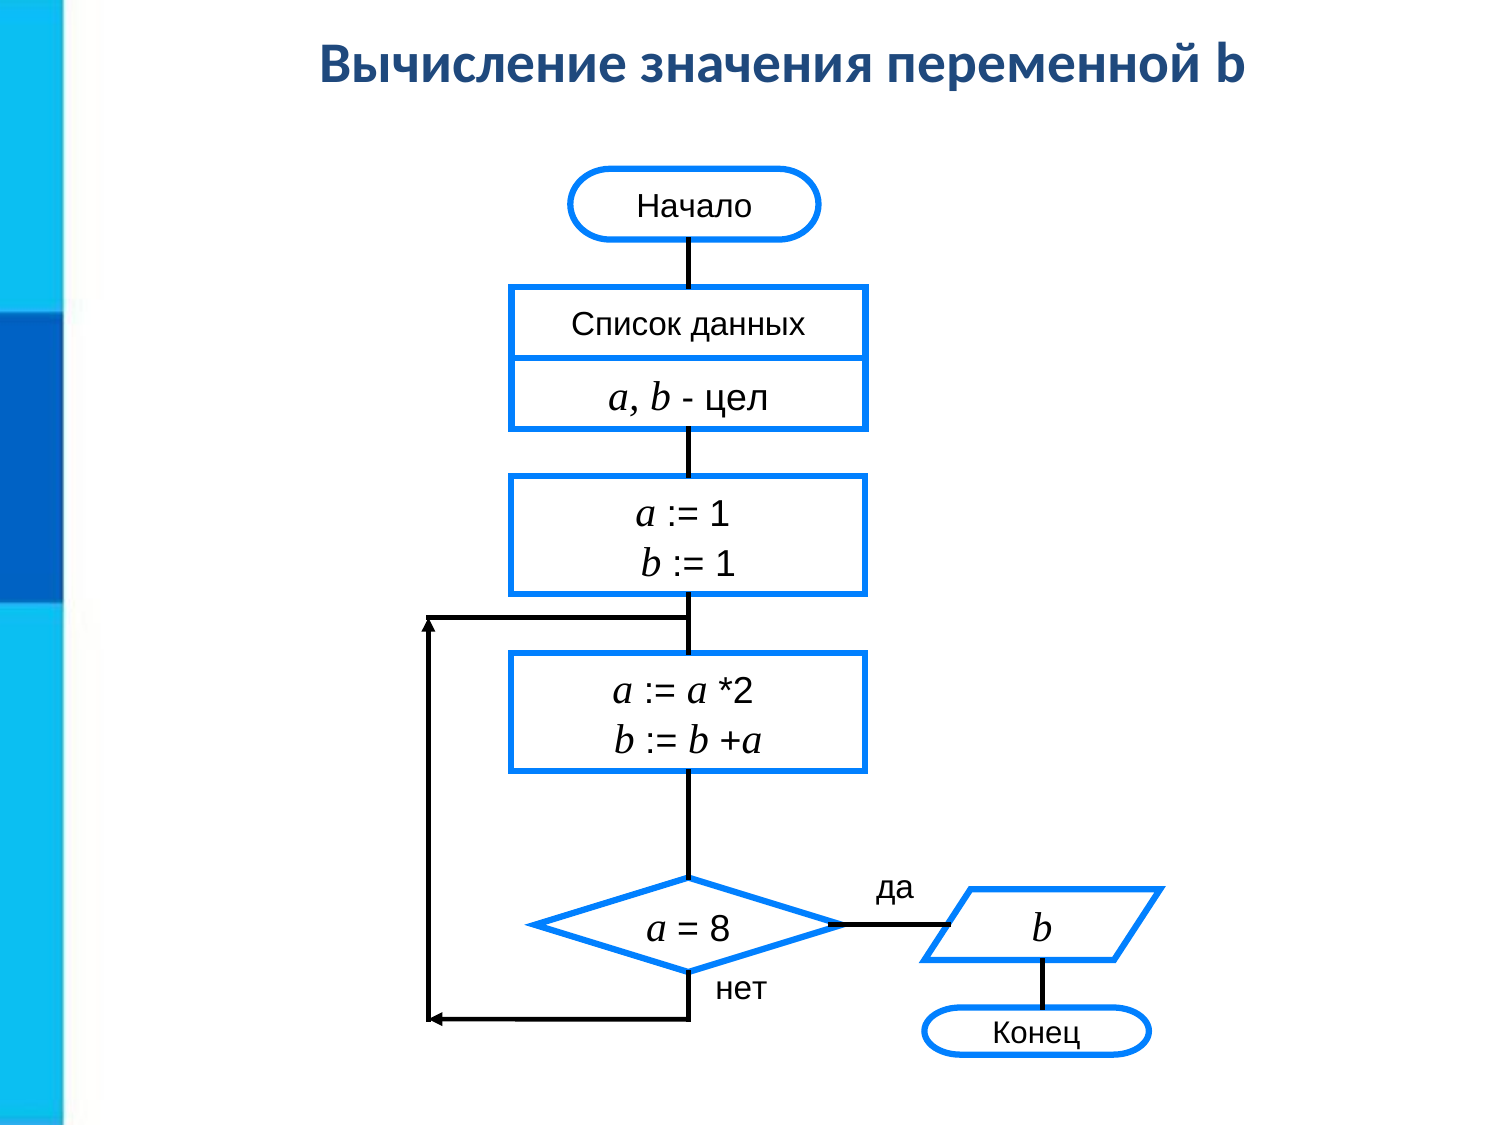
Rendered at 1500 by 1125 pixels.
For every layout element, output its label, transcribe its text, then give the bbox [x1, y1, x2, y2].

text_box Начало [570, 168, 819, 240]
text_box нет [700, 966, 783, 1014]
text_box Вычисление значения переменной b [88, 30, 1477, 102]
text_box a := 1 b := 1 [511, 475, 866, 594]
text_box a, b - цел [511, 357, 866, 429]
text_box b [924, 889, 1161, 961]
text_box Список данных [511, 286, 866, 357]
text_box Конец [924, 1007, 1149, 1055]
text_box a = 8 [534, 878, 835, 972]
picture [0, 0, 1500, 1125]
text_box a := a *2 b := b +a [511, 653, 866, 771]
text_box да [853, 865, 937, 914]
